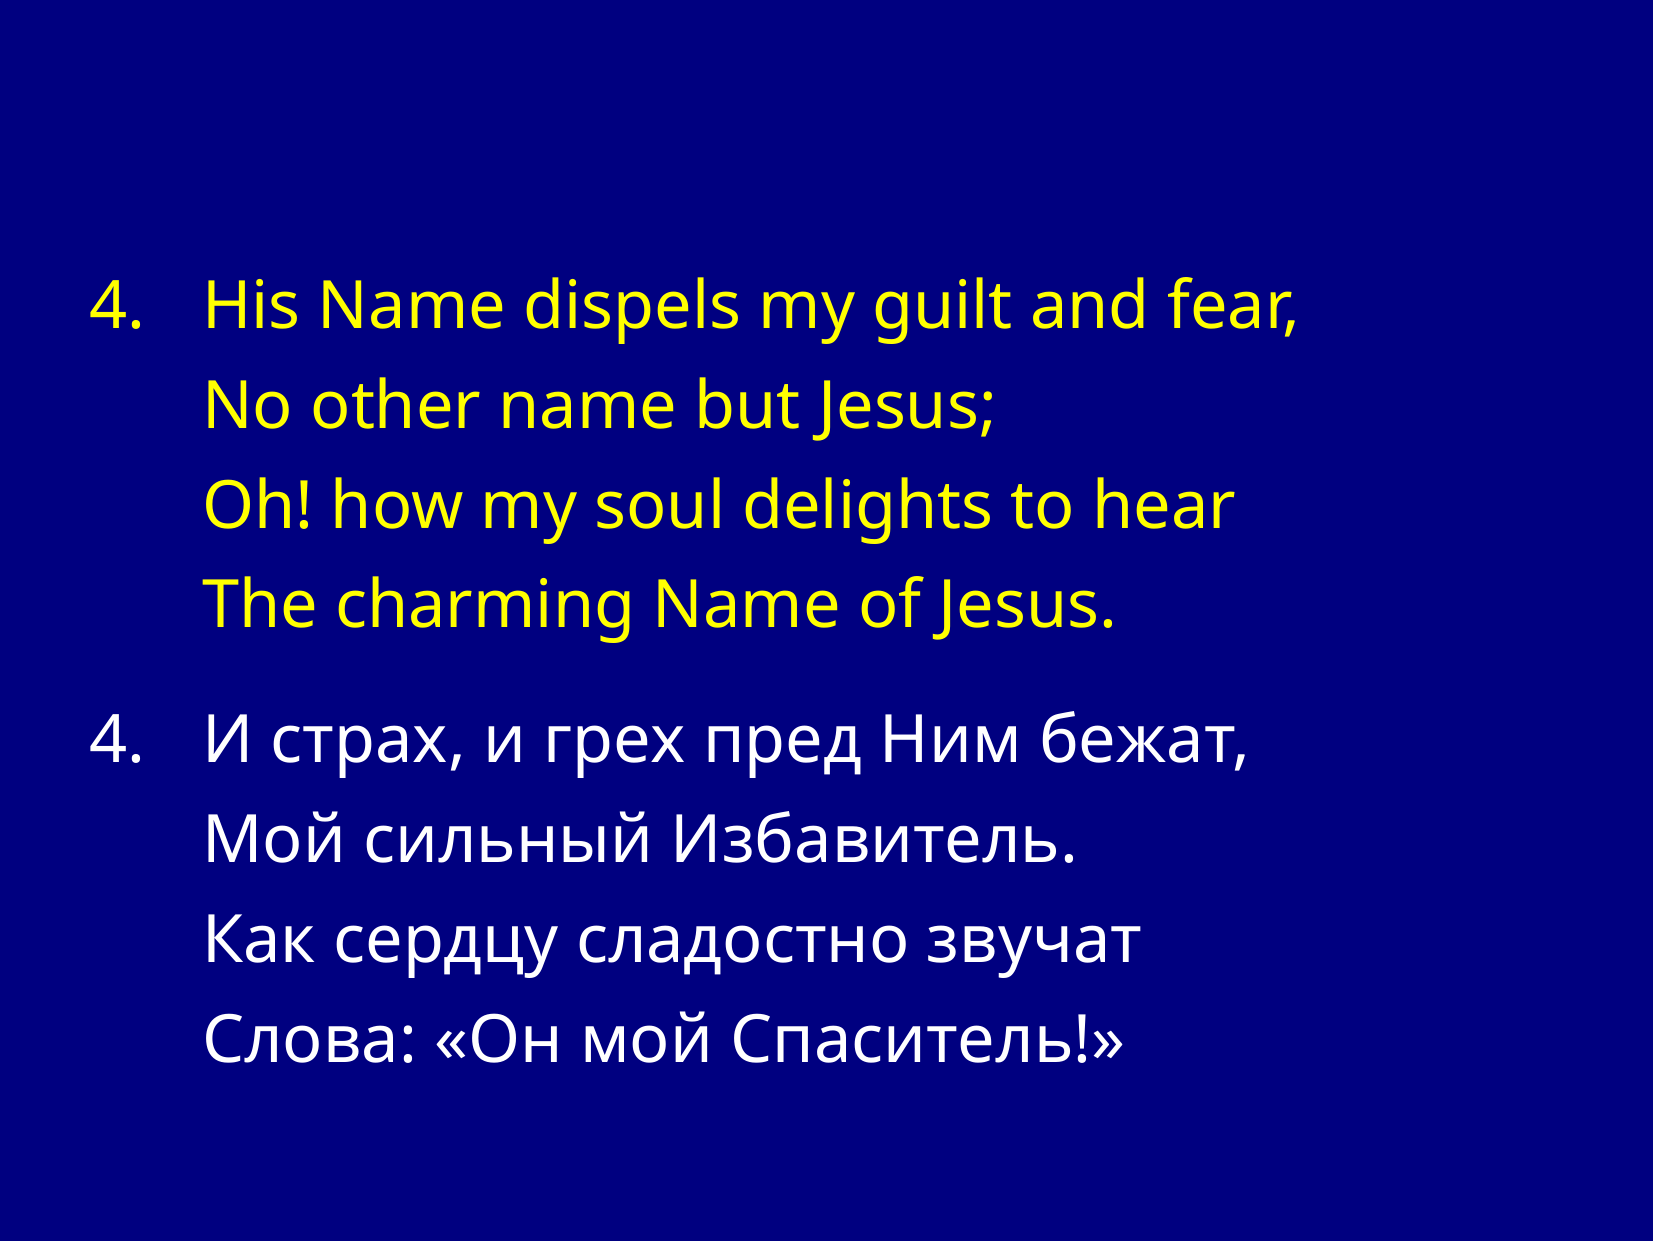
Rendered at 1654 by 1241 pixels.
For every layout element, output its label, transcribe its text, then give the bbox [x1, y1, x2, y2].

text_box 4. His Name dispels my guilt and fear, No other name but Jesus; Oh! how my soul delights to hear The charming Name of Jesus. [75, 150, 1576, 638]
text_box 4. И страх, и грех пред Ним бежат, Мой сильный Избавитель. Как сердцу сладостно звучат Слова: «Он мой Спаситель!» [75, 675, 1576, 1163]
